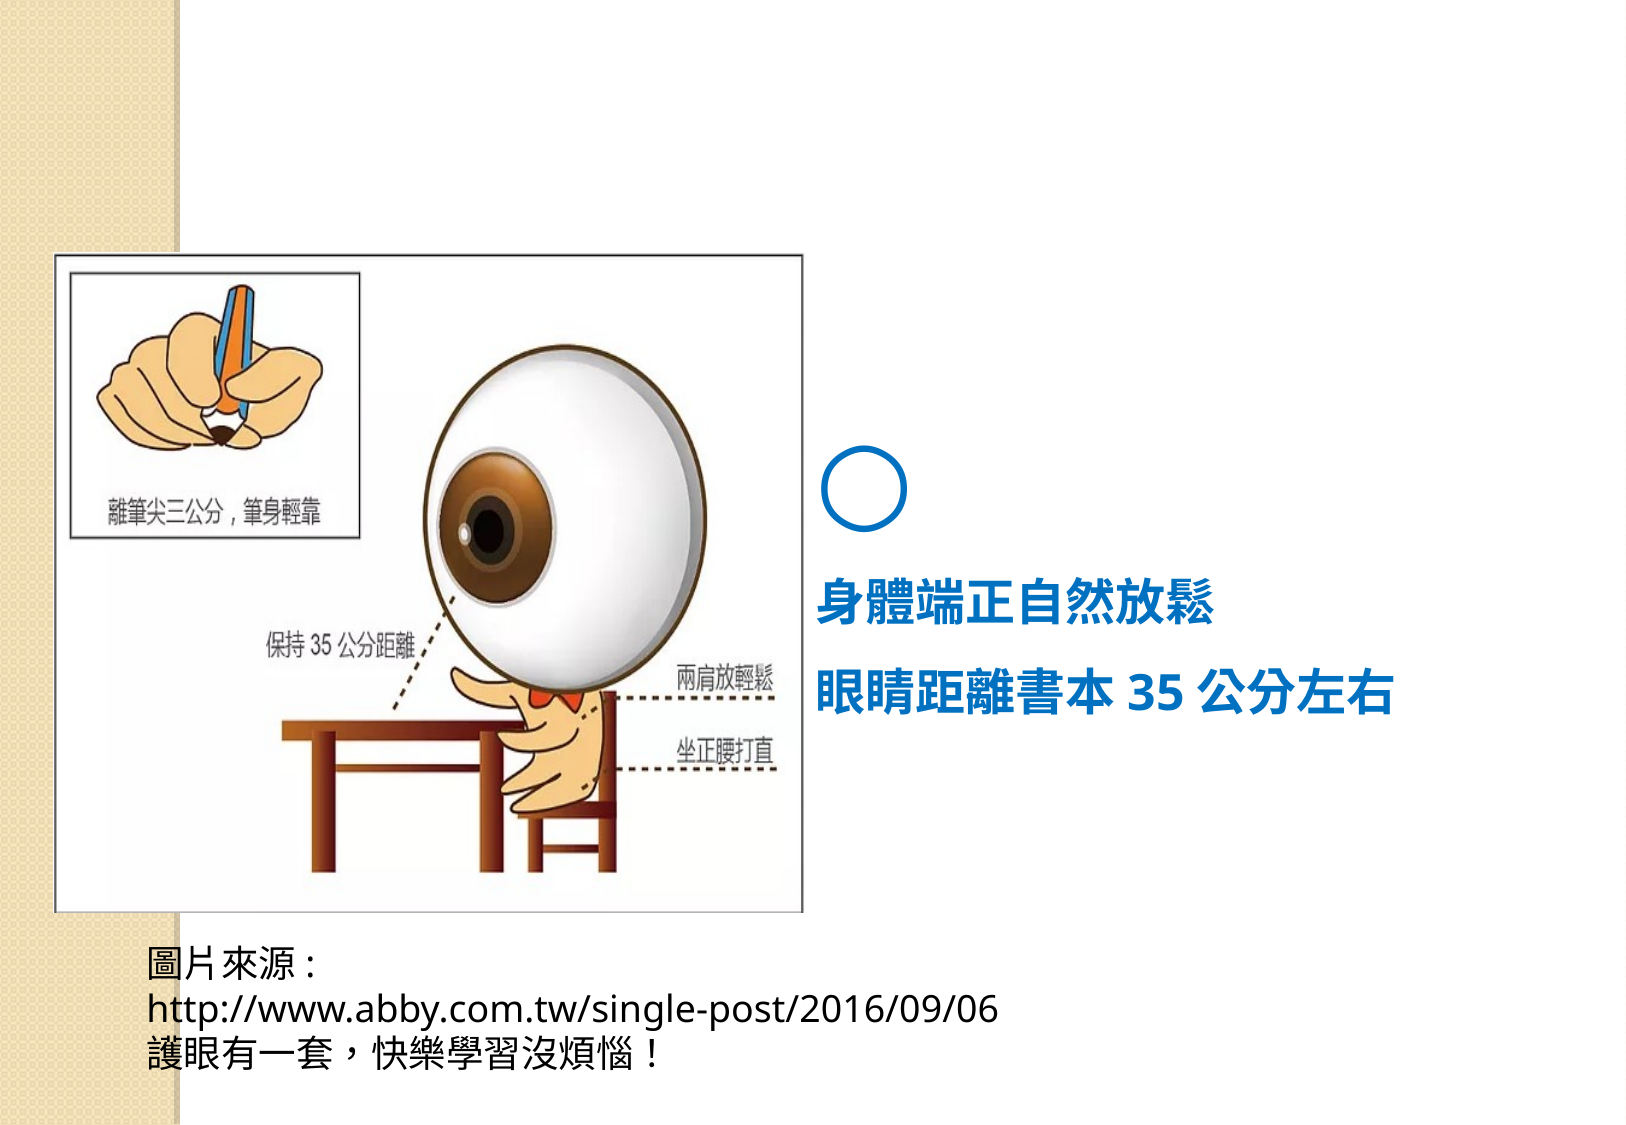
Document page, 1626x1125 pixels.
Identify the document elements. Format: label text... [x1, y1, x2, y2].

text_box 圖片來源: http://www.abby.com.tw/single-post/2016/09/06護眼有一套，快樂學習沒煩惱！ [131, 932, 1037, 1082]
picture [53, 252, 806, 913]
text_box ○ 身體端正自然放鬆 眼睛距離書本35公分左右 [800, 346, 1625, 906]
